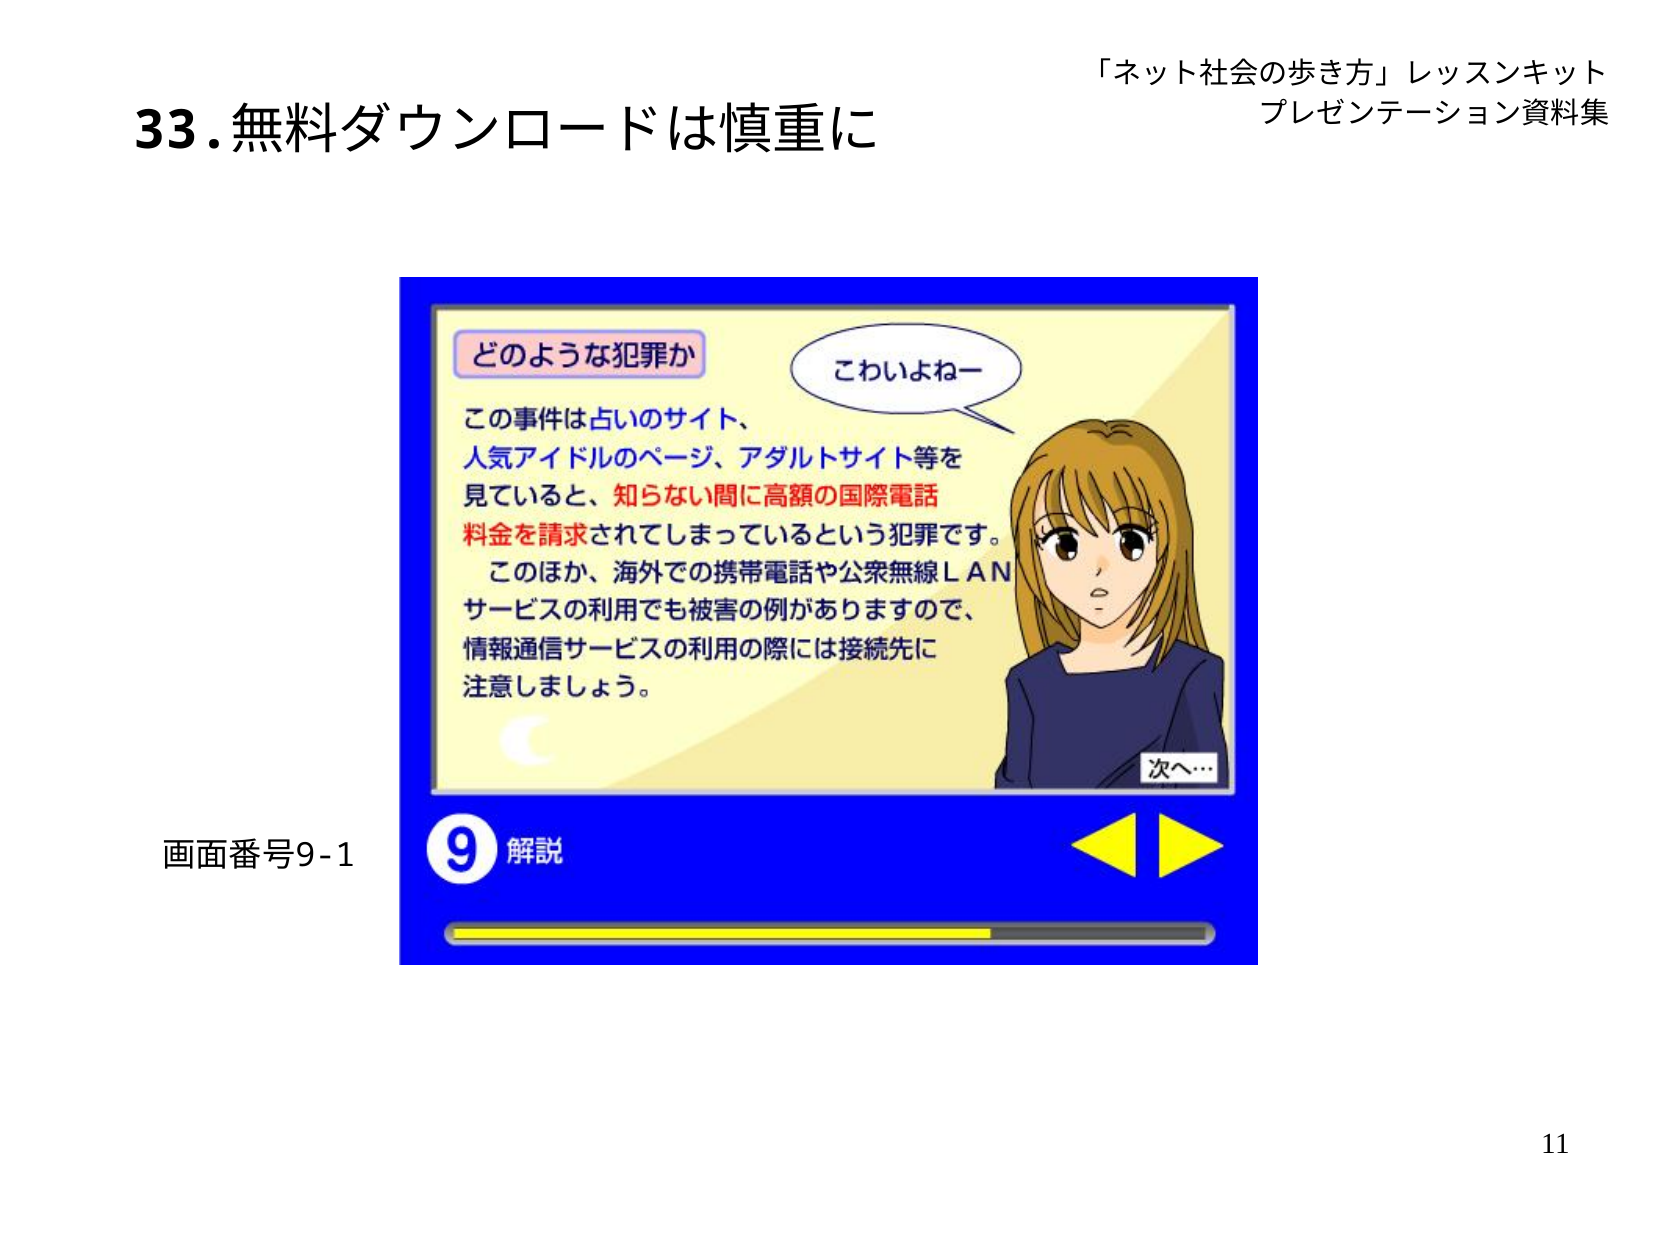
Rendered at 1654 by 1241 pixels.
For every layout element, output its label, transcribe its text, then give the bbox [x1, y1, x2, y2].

text_box 画面番号9-1 [147, 826, 384, 882]
text_box 33.無料ダウンロードは慎重に [118, 88, 1241, 169]
text_box 「ネット社会の歩き方」レッスンキット プレゼンテーション資料集 [1062, 44, 1625, 139]
picture [399, 277, 1258, 965]
